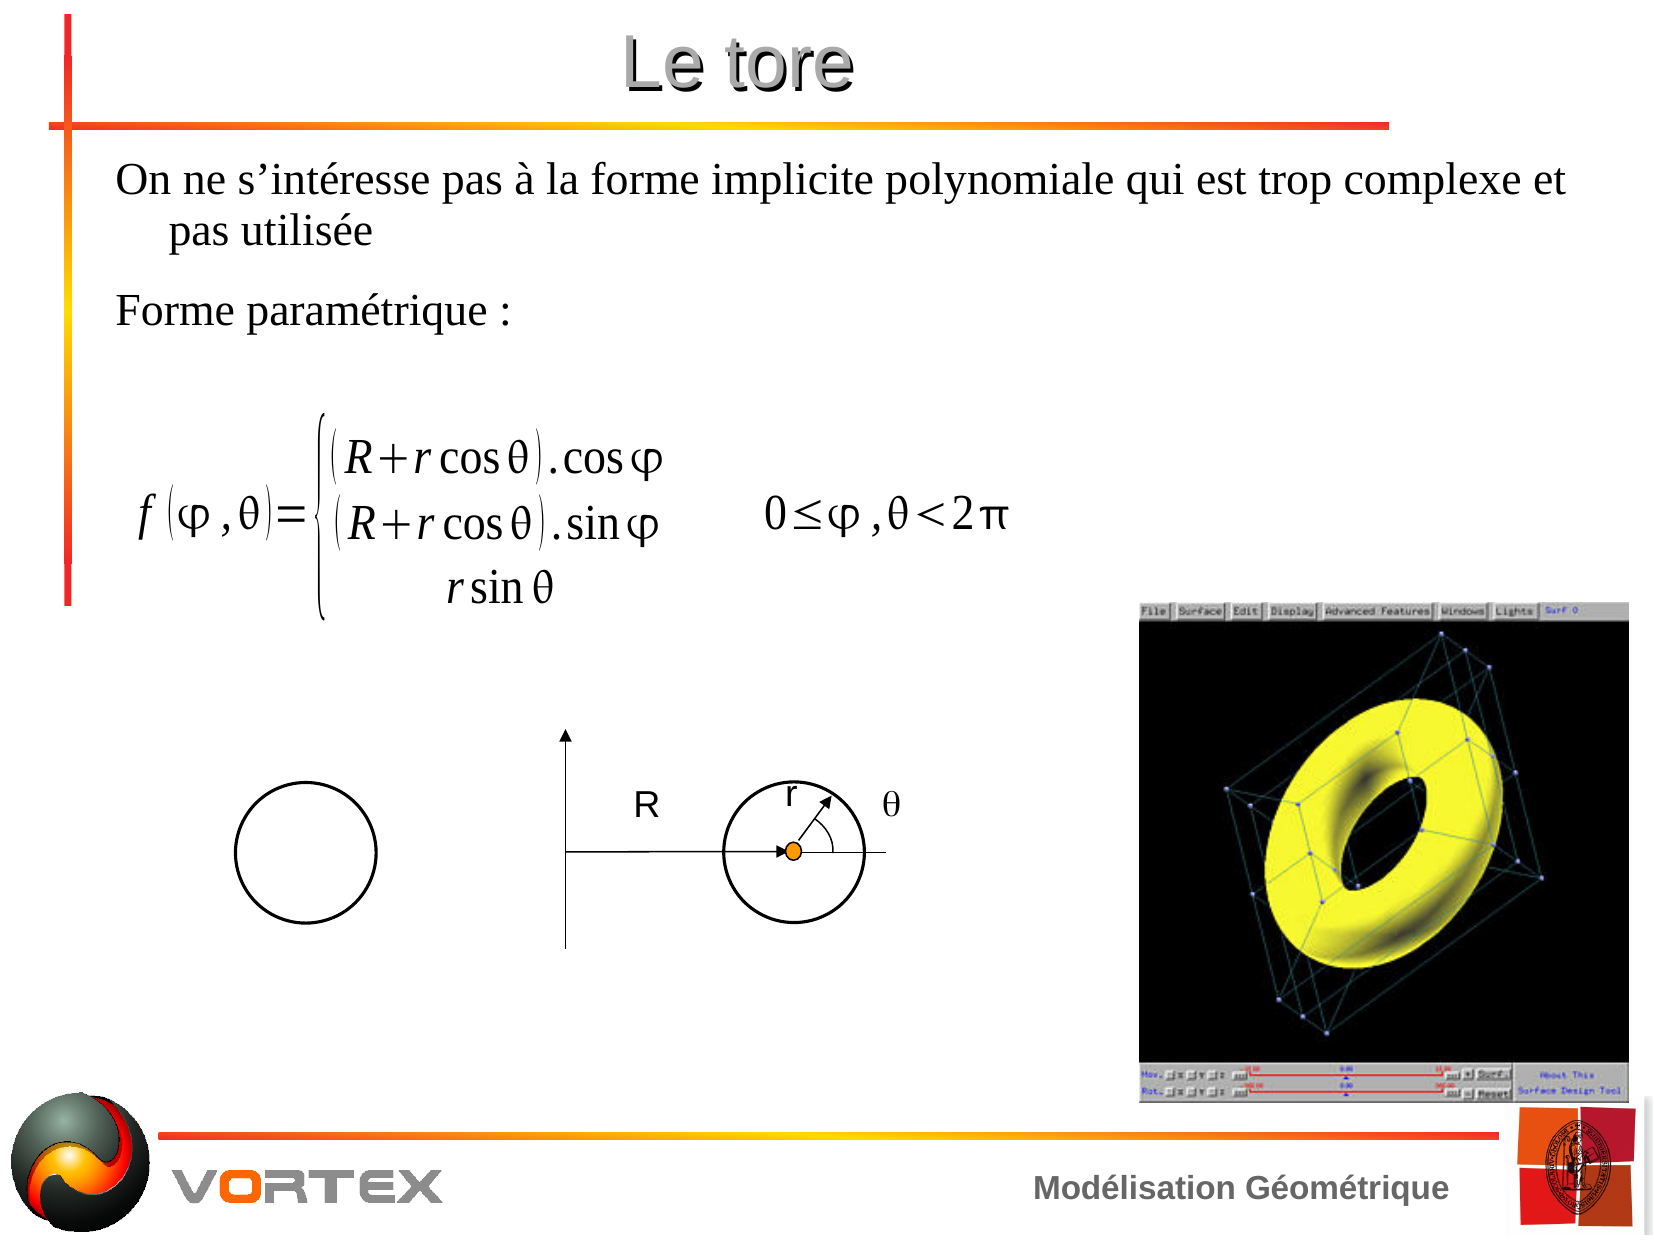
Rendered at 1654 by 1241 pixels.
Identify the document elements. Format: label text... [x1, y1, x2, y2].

picture [11, 1092, 443, 1232]
text_box r [770, 765, 853, 848]
list On ne s’intéresse pas à la forme implicite polynomiale qui est trop complexe et pas utilisée Forme paramétrique : [97, 153, 1571, 1109]
title Le tore [82, 4, 1392, 120]
chart [120, 410, 1025, 624]
text_box  [867, 782, 941, 853]
text_box R [618, 775, 702, 859]
picture [1139, 602, 1653, 1235]
text_box [785, 848, 802, 861]
